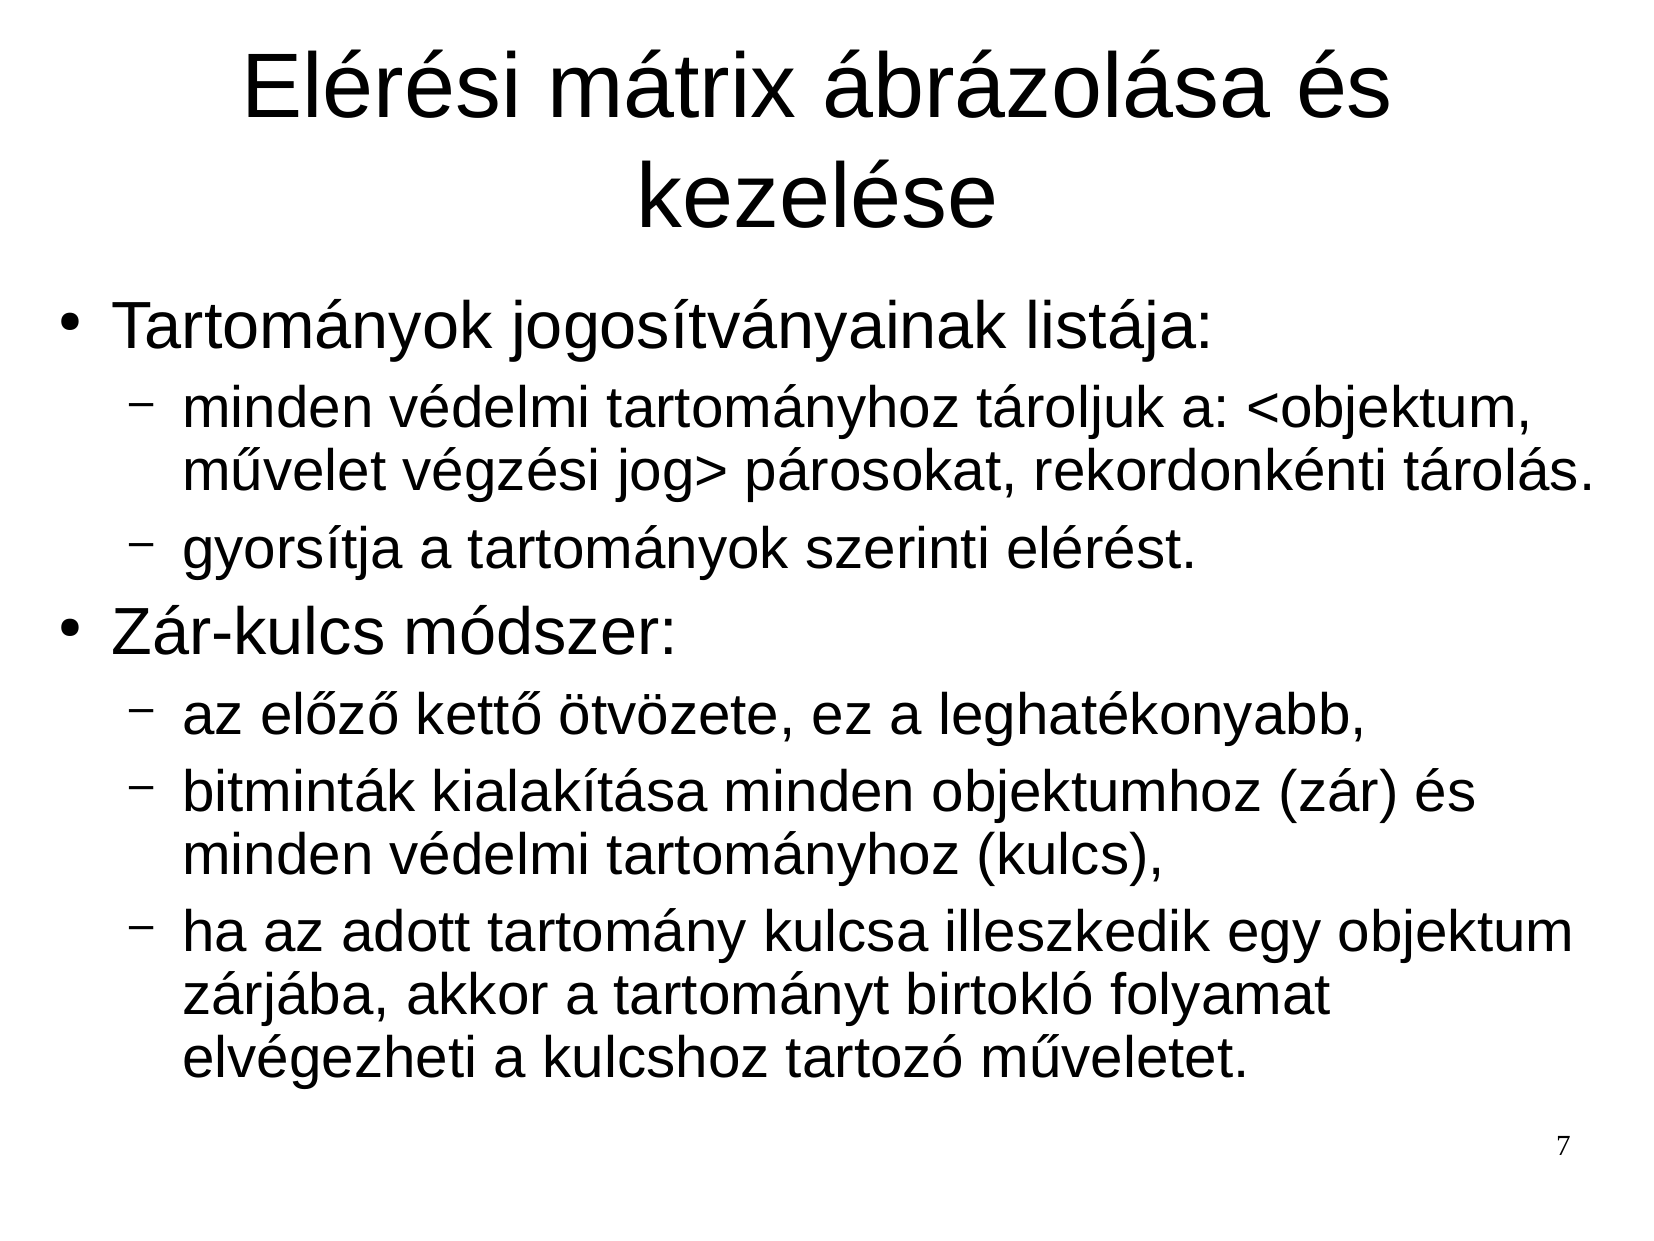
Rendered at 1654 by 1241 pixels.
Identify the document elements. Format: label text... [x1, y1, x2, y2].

title Elérési mátrix ábrázolása és kezelése [115, 32, 1521, 240]
list Tartományok jogosítványainak listája: minden védelmi tartományhoz tároljuk a: <objektum, művelet végzési jog> párosokat, rekordonkénti tárolás. gyorsítja a tartományok szerinti elérést. Zár-kulcs módszer: az előző kettő ötvözete, ez a leghatékonyabb, bitminták kialakítása minden objektumhoz (zár) és minden védelmi tartományhoz (kulcs), ha az adott tartomány kulcsa illeszkedik egy objektum zárjába, akkor a tartományt birtokló folyamat elvégezheti a kulcshoz tartozó műveletet. [25, 283, 1654, 1241]
